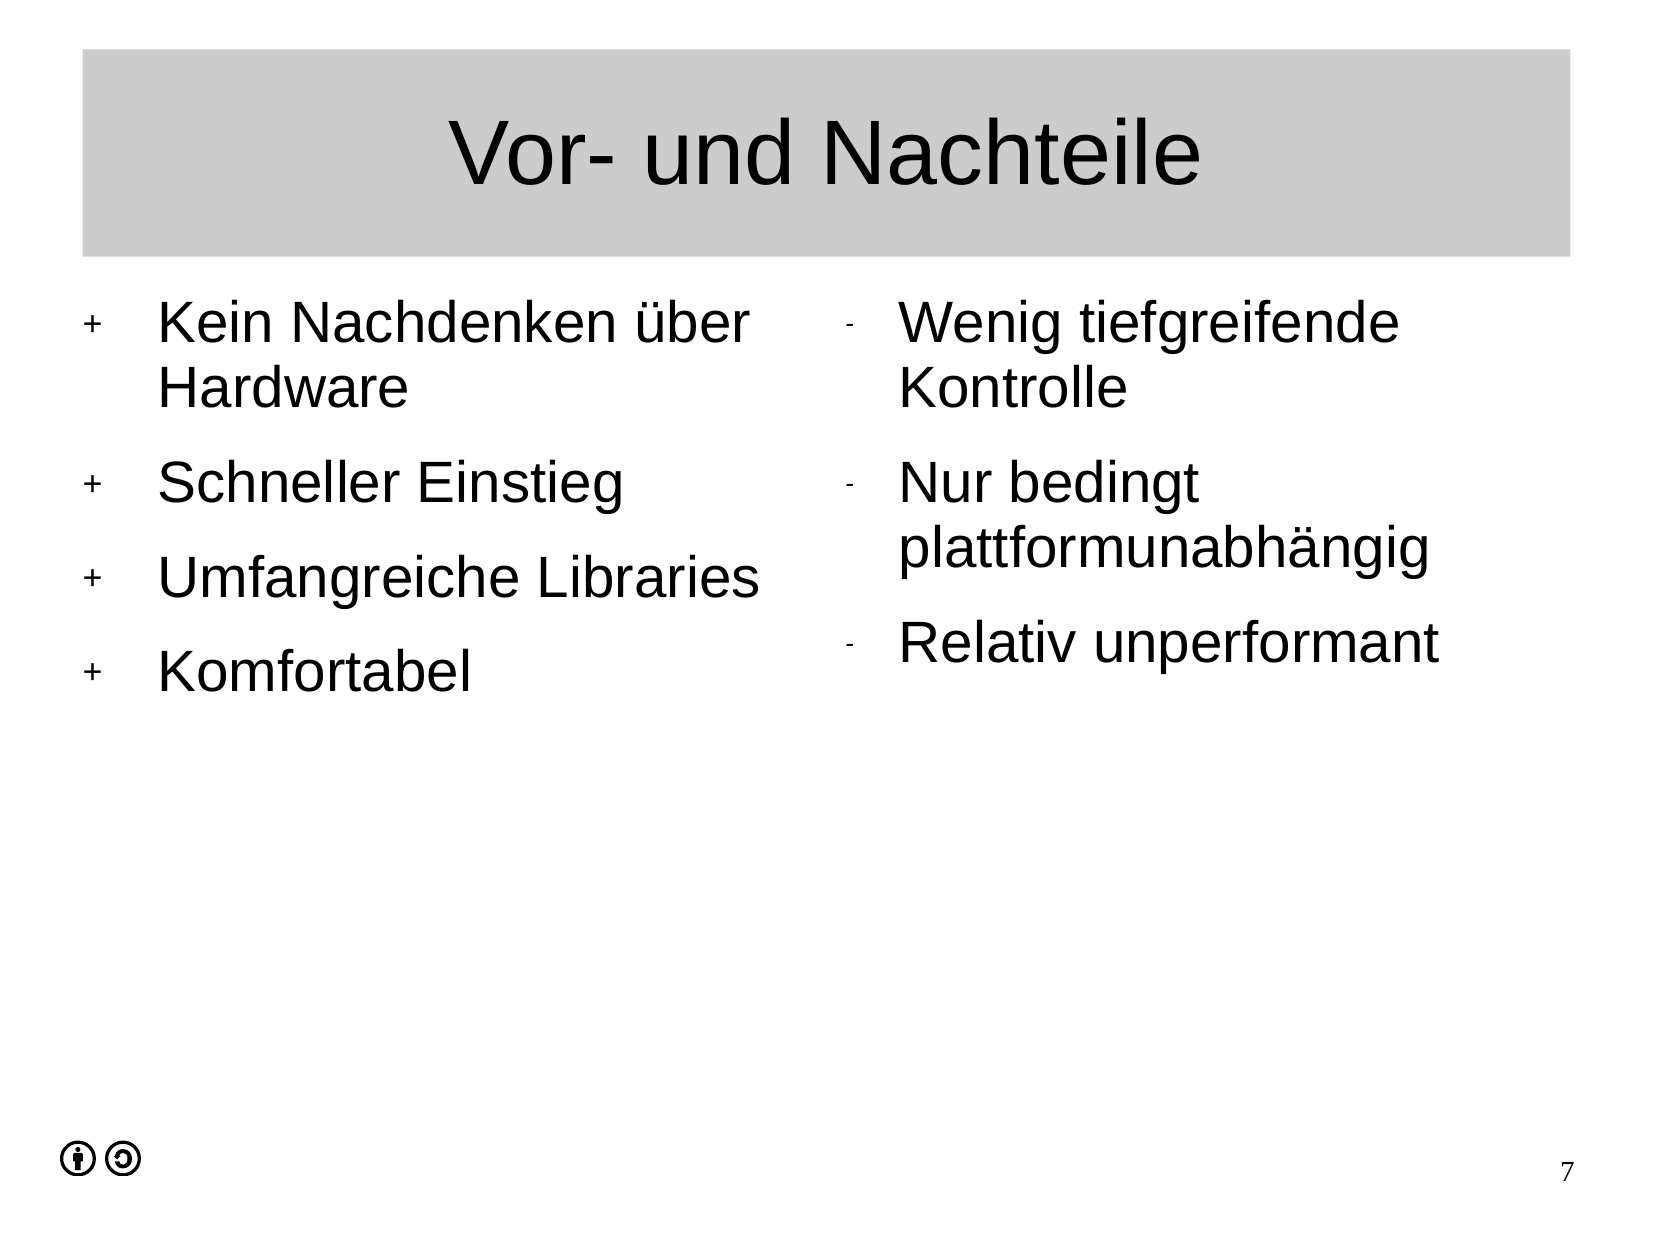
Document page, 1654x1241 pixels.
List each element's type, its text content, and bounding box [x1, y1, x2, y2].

list Kein Nachdenken über Hardware Schneller Einstieg Umfangreiche Libraries Komfortabel [82, 290, 793, 1010]
list Wenig tiefgreifende Kontrolle Nur bedingt plattformunabhängig Relativ unperformant [827, 290, 1538, 1010]
title Vor- und Nachteile [82, 49, 1571, 257]
